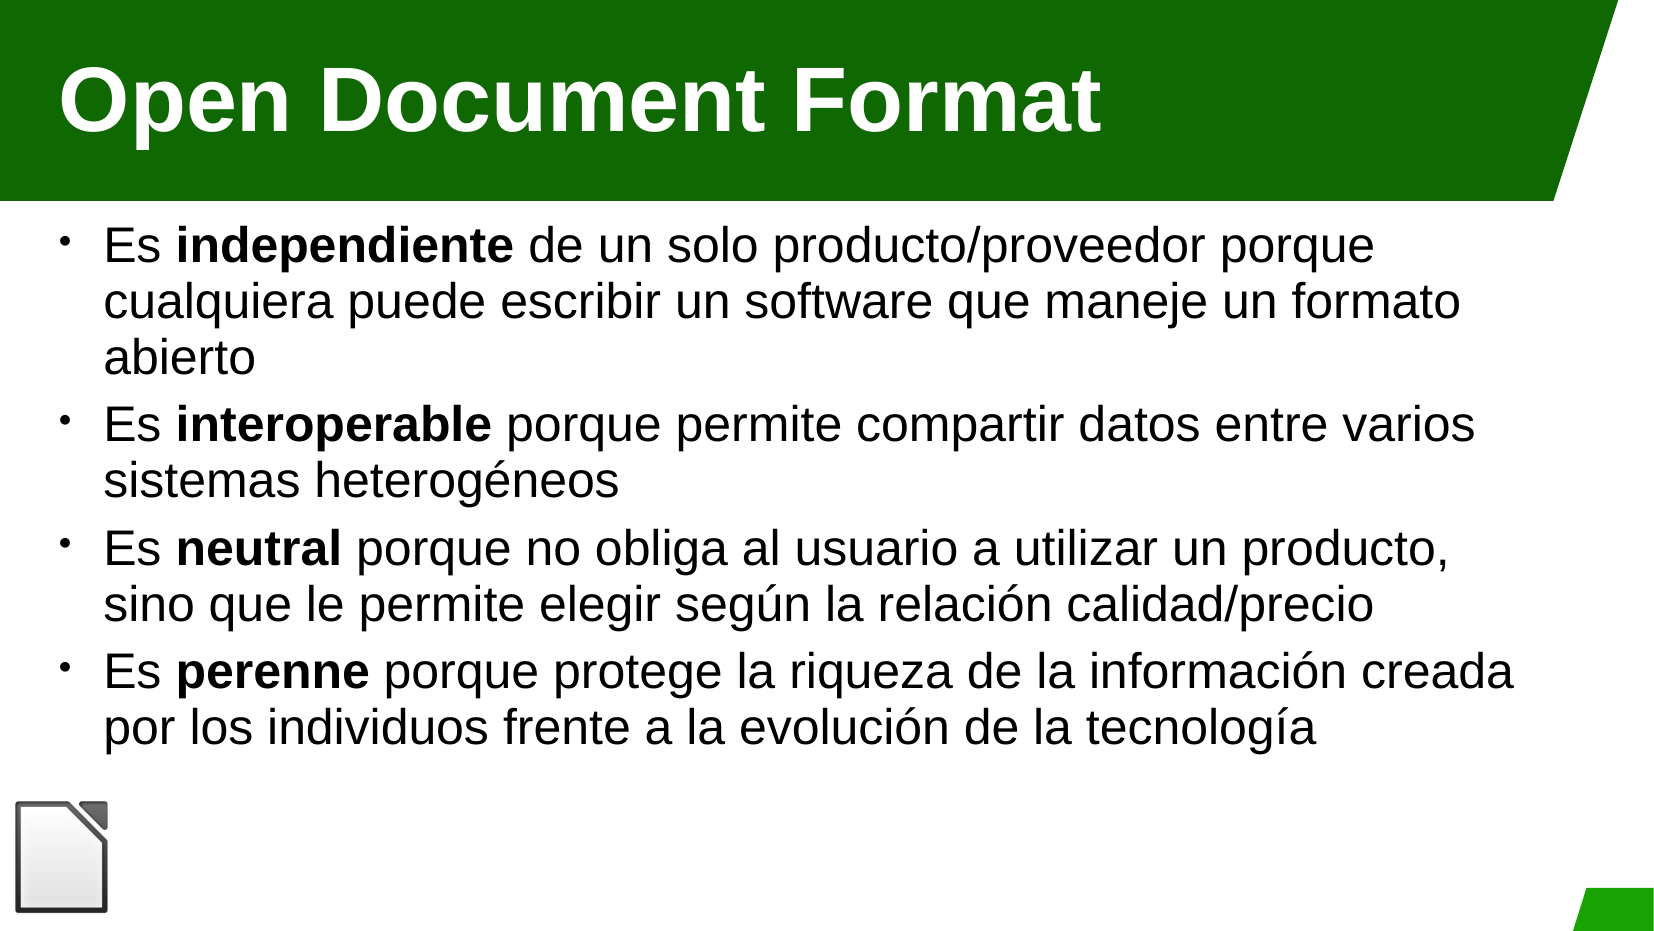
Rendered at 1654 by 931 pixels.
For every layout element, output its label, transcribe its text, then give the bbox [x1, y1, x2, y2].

title Open Document Format [59, 13, 1548, 189]
picture [12, 798, 111, 917]
list Es independiente de un solo producto/proveedor porque cualquiera puede escribir un software que maneje un formato abierto Es interoperable porque permite compartir datos entre varios sistemas heterogéneos Es neutral porque no obliga al usuario a utilizar un producto, sino que le permite elegir según la relación calidad/precio Es perenne porque protege la riqueza de la información creada por los individuos frente a la evolución de la tecnología [59, 217, 1548, 886]
